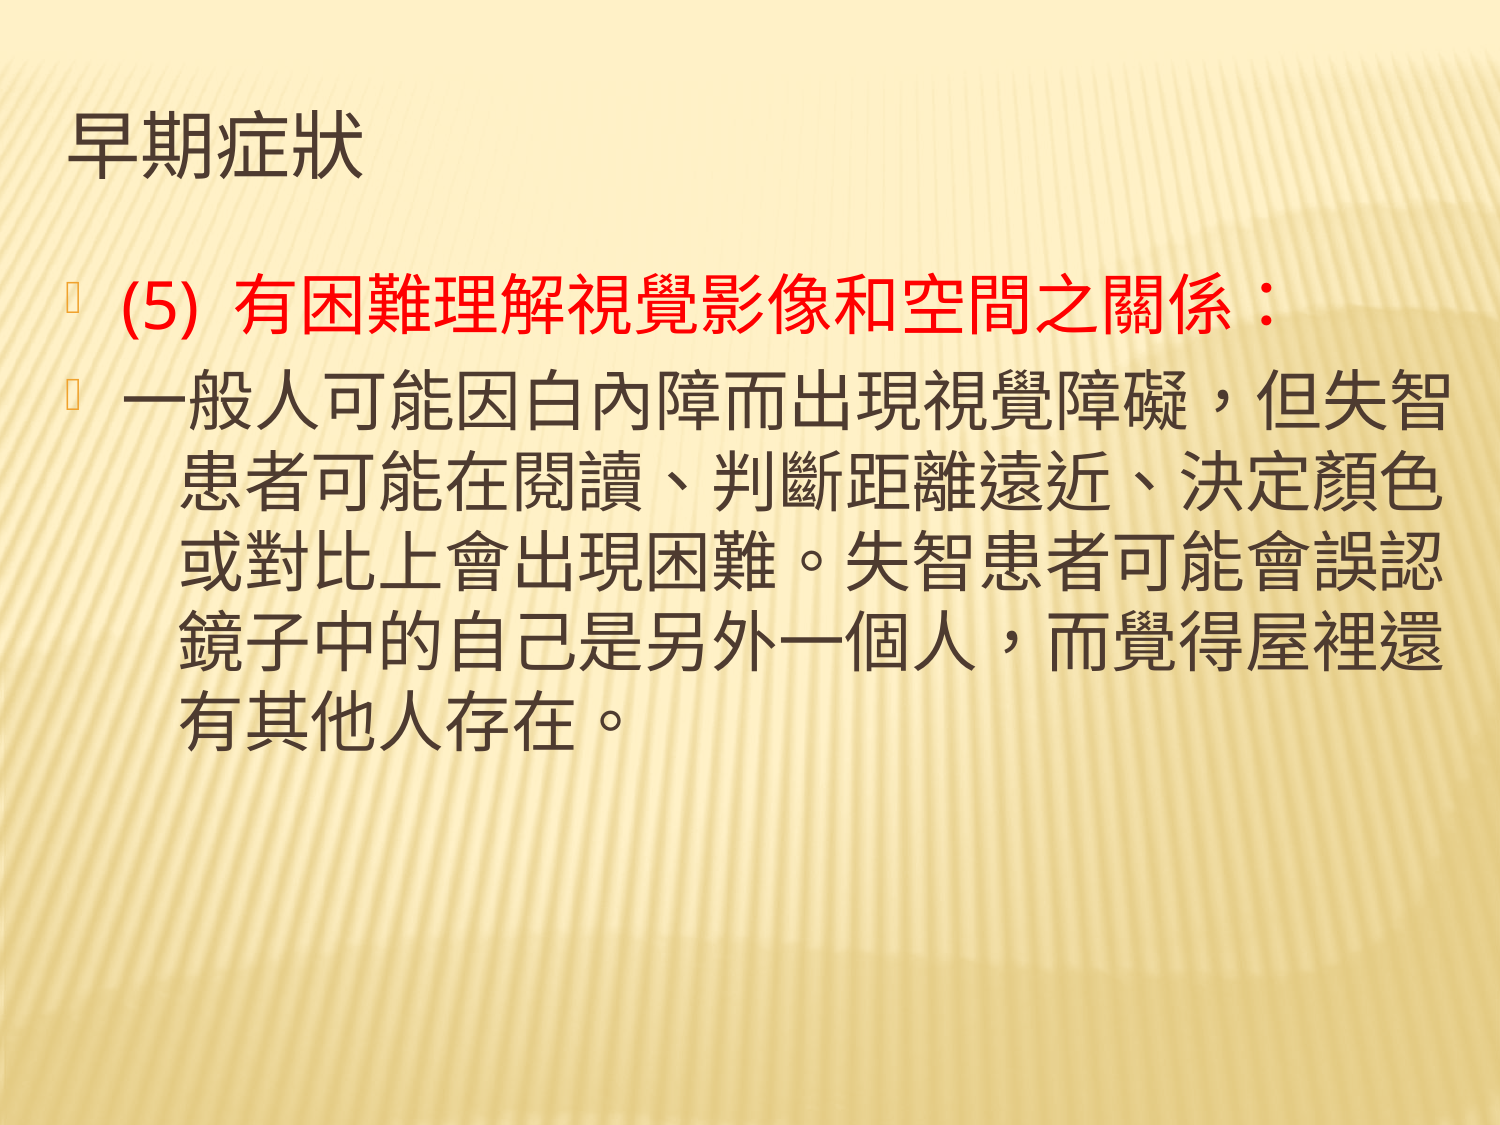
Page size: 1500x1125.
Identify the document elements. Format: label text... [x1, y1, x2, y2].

title 早期症狀 [50, 75, 1476, 213]
list (5) 有困難理解視覺影像和空間之關係： 一般人可能因白內障而出現視覺障礙，但失智患者可能在閱讀、判斷距離遠近、決定顏色或對比上會出現困難。失智患者可能會誤認鏡子中的自己是另外一個人，而覺得屋裡還有其他人存在。 [50, 254, 1476, 998]
